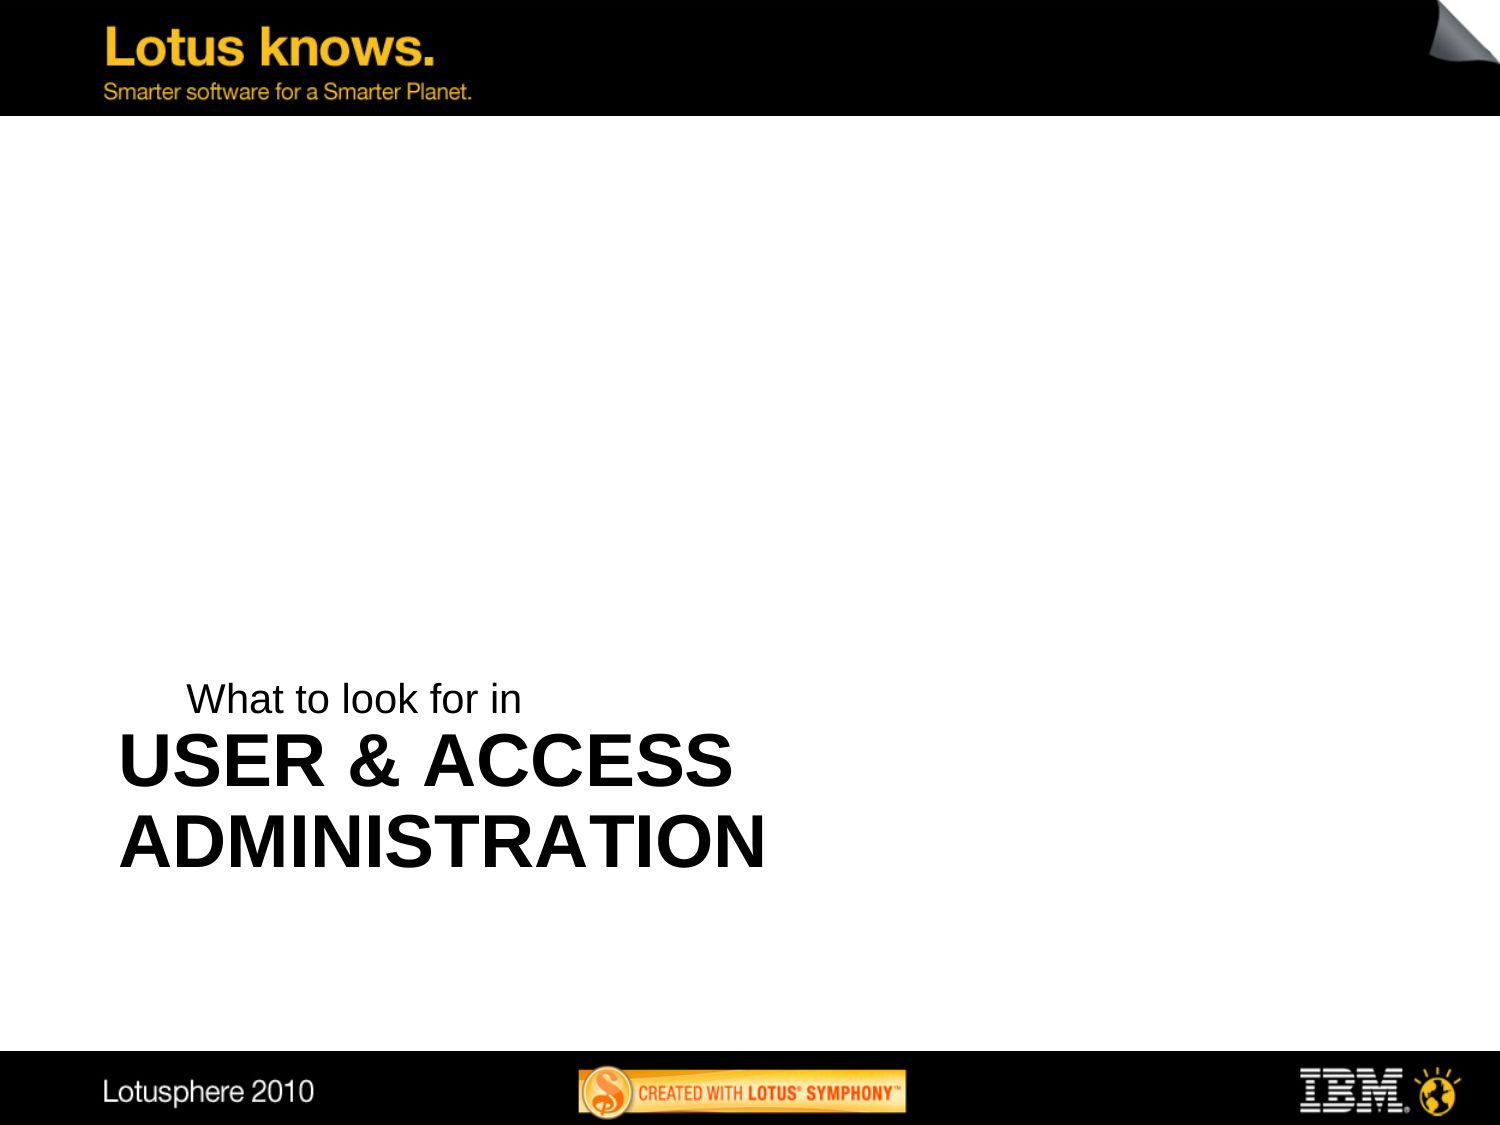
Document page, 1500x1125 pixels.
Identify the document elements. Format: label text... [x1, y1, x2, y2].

picture [0, 1053, 1500, 1125]
title USER & ACCESS ADMINISTRATION [118, 723, 1394, 947]
picture [0, 0, 1500, 114]
list What to look for in [118, 476, 1394, 723]
